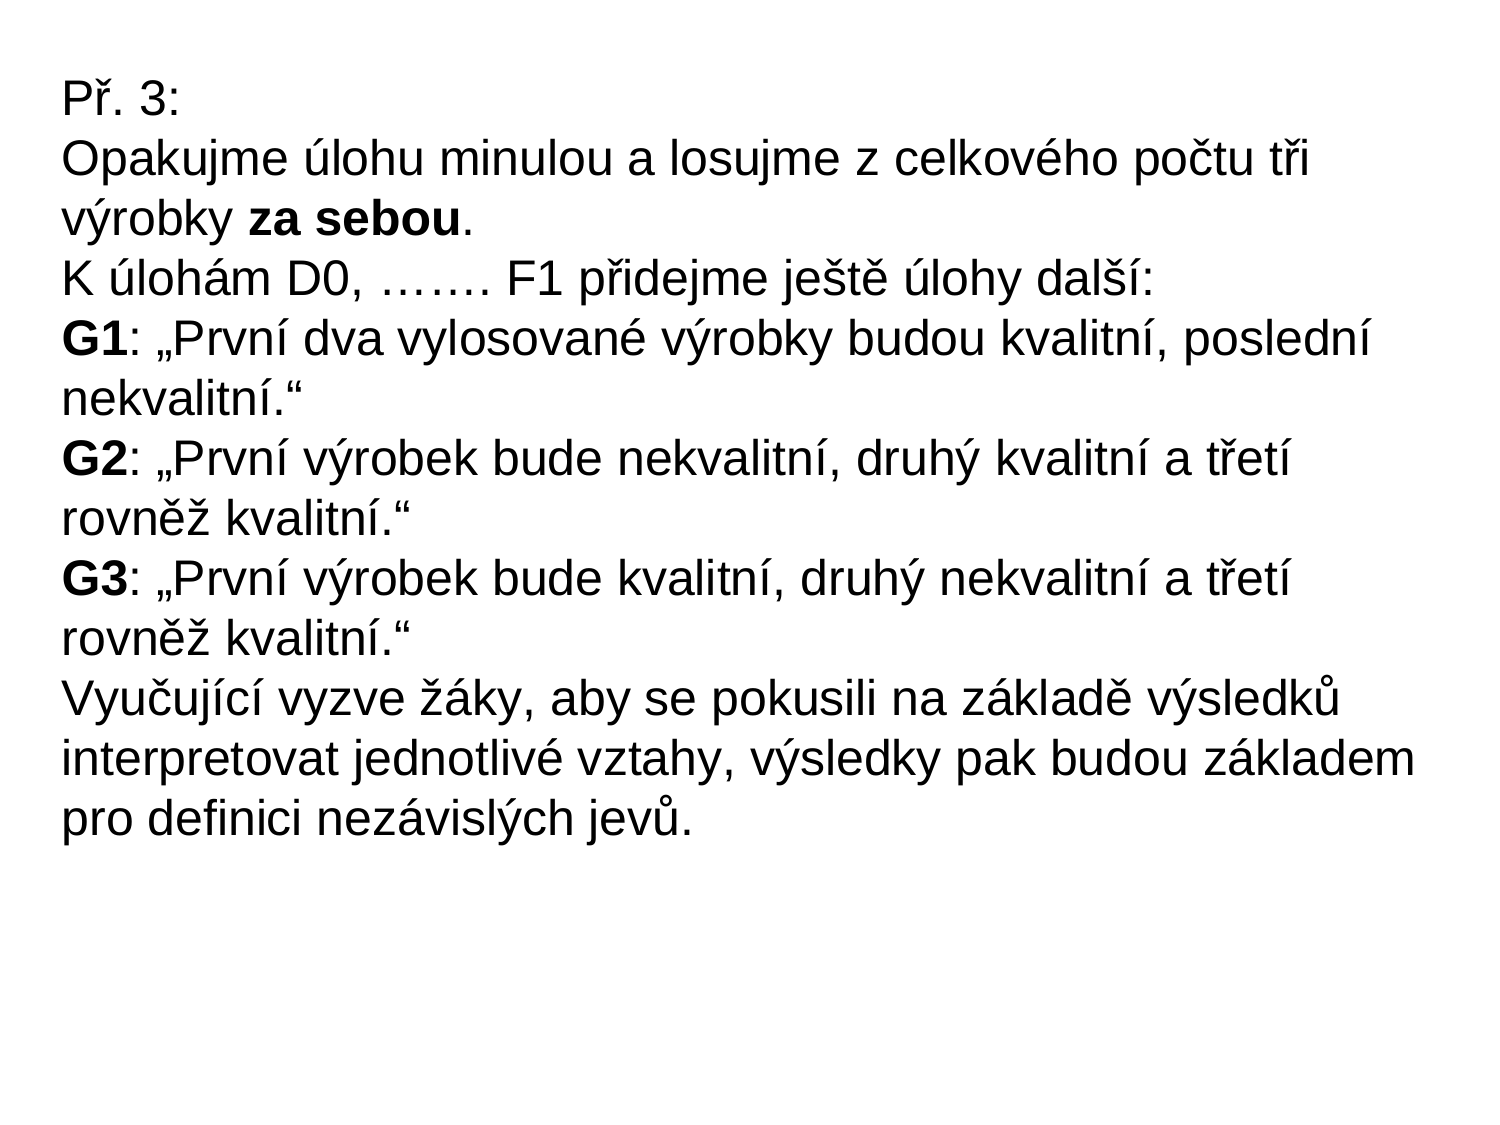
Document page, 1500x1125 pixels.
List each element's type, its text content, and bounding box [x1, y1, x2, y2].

text_box Př. 3: Opakujme úlohu minulou a losujme z celkového počtu tři výrobky za sebou. K úlohám D0, ……. F1 přidejme ještě úlohy další: G1: „První dva vylosované výrobky budou kvalitní, poslední nekvalitní.“ G2: „První výrobek bude nekvalitní, druhý kvalitní a třetí rovněž kvalitní.“ G3: „První výrobek bude kvalitní, druhý nekvalitní a třetí rovněž kvalitní.“ Vyučující vyzve žáky, aby se pokusili na základě výsledků interpretovat jednotlivé vztahy, výsledky pak budou základem pro definici nezávislých jevů. [46, 57, 1463, 914]
